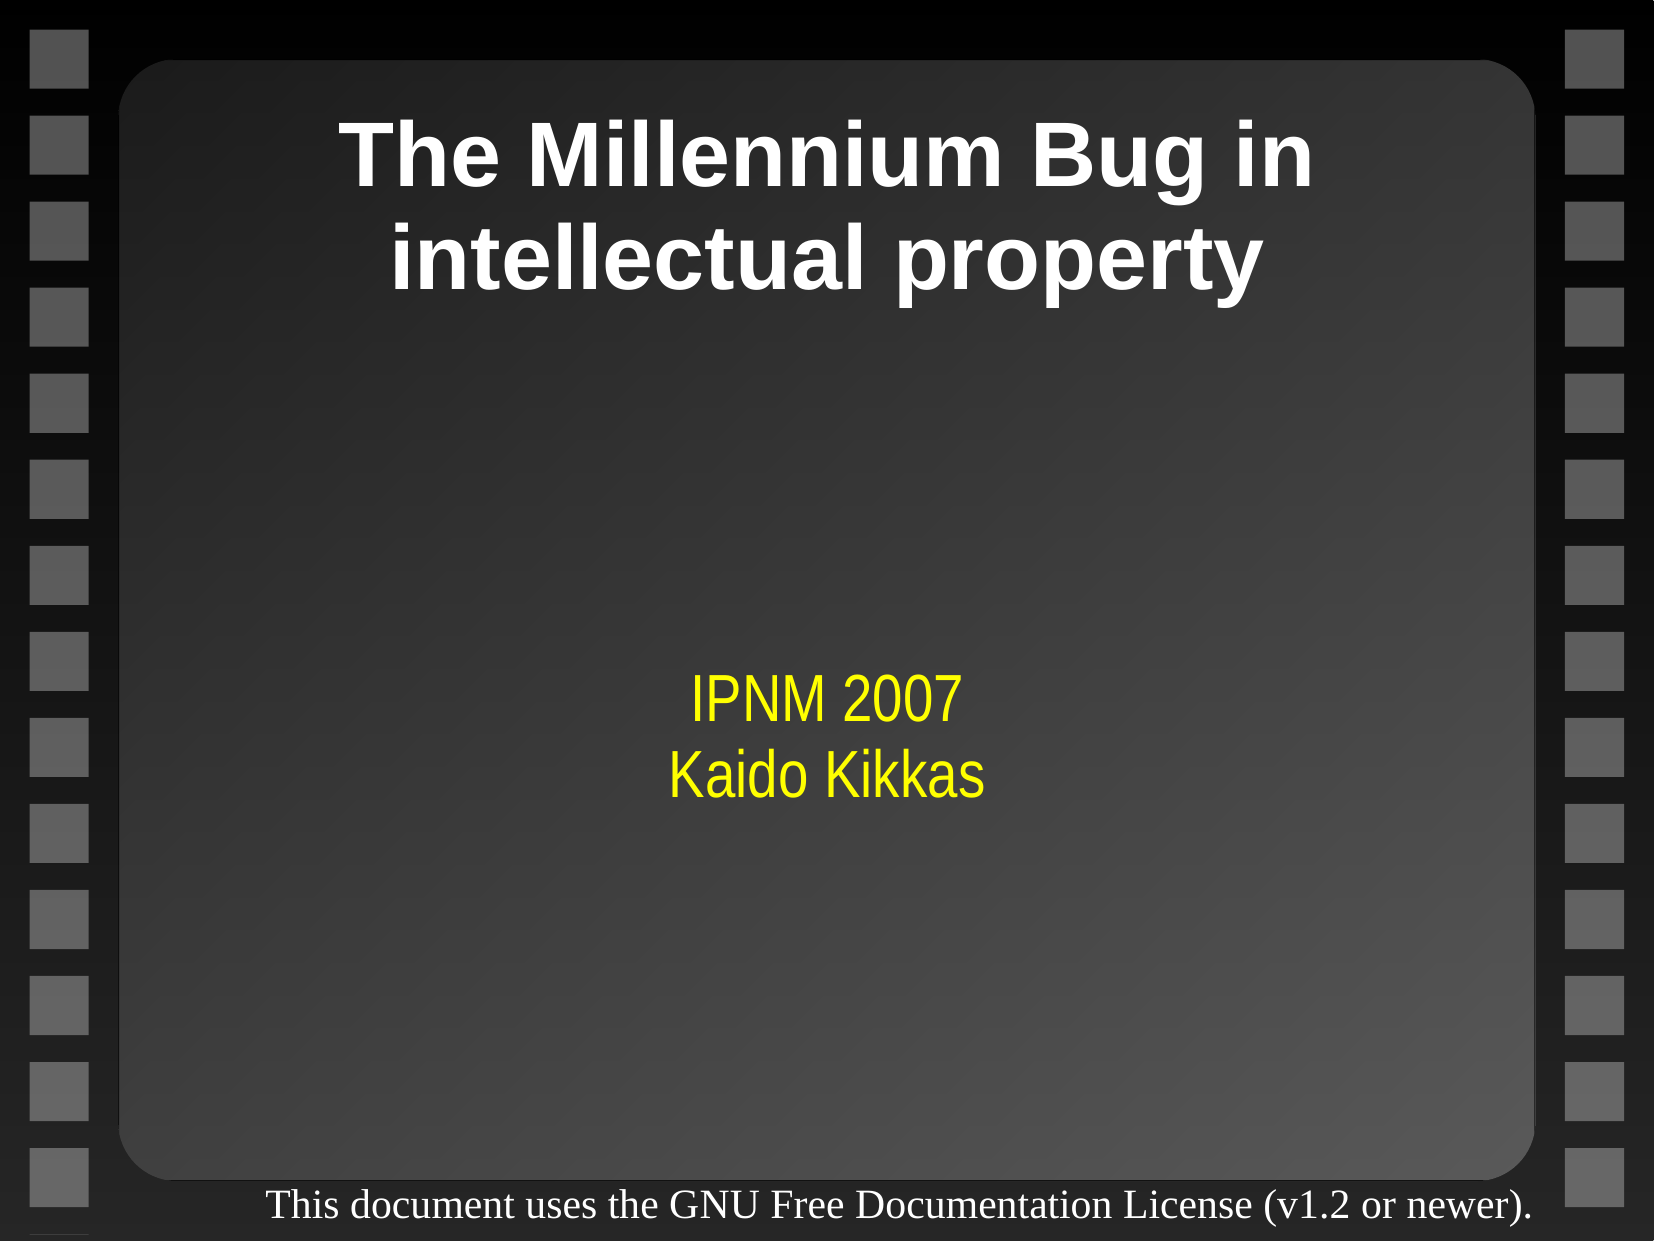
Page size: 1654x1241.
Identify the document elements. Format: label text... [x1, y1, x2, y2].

subtitle IPNM 2007 Kaido Kikkas [121, 344, 1534, 1127]
title The Millennium Bug in intellectual property [121, 102, 1534, 311]
text_box This document uses the GNU Free Documentation License (v1.2 or newer). [265, 1181, 1536, 1228]
